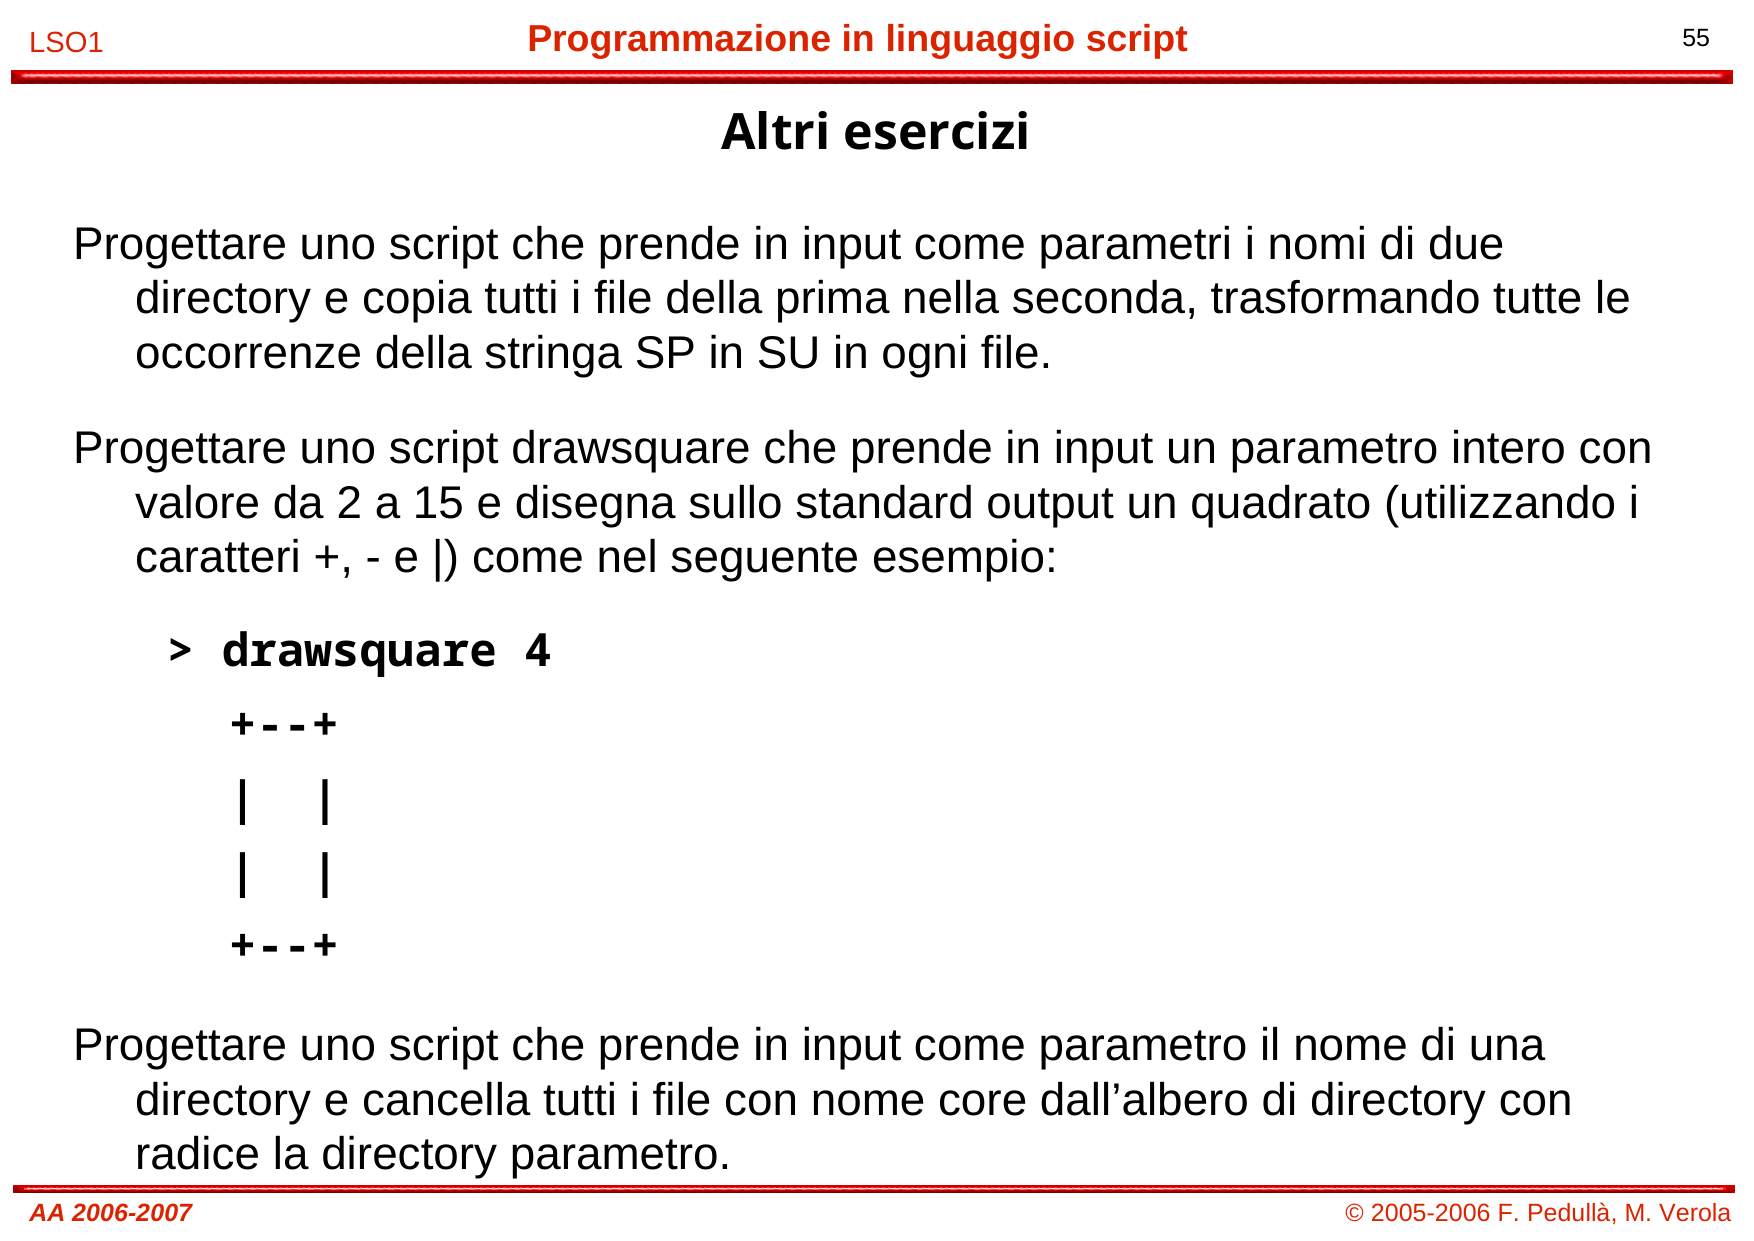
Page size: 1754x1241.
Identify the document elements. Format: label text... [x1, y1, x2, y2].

picture [11, 70, 1733, 84]
title Altri esercizi [647, 84, 1106, 180]
list Progettare uno script che prende in input come parametri i nomi di due directory e copia tutti i file della prima nella seconda, trasformando tutte le occorrenze della stringa SP in SU in ogni file. Progettare uno script drawsquare che prende in input un parametro intero con valore da 2 a 15 e disegna sullo standard output un quadrato (utilizzando i caratteri +, - e |) come nel seguente esempio: > drawsquare 4 +--+ | | | | +--+ Progettare uno script che prende in input come parametro il nome di una directory e cancella tutti i file con nome core dall’albero di directory con radice la directory parametro. [58, 206, 1696, 1135]
picture [13, 1185, 1735, 1193]
